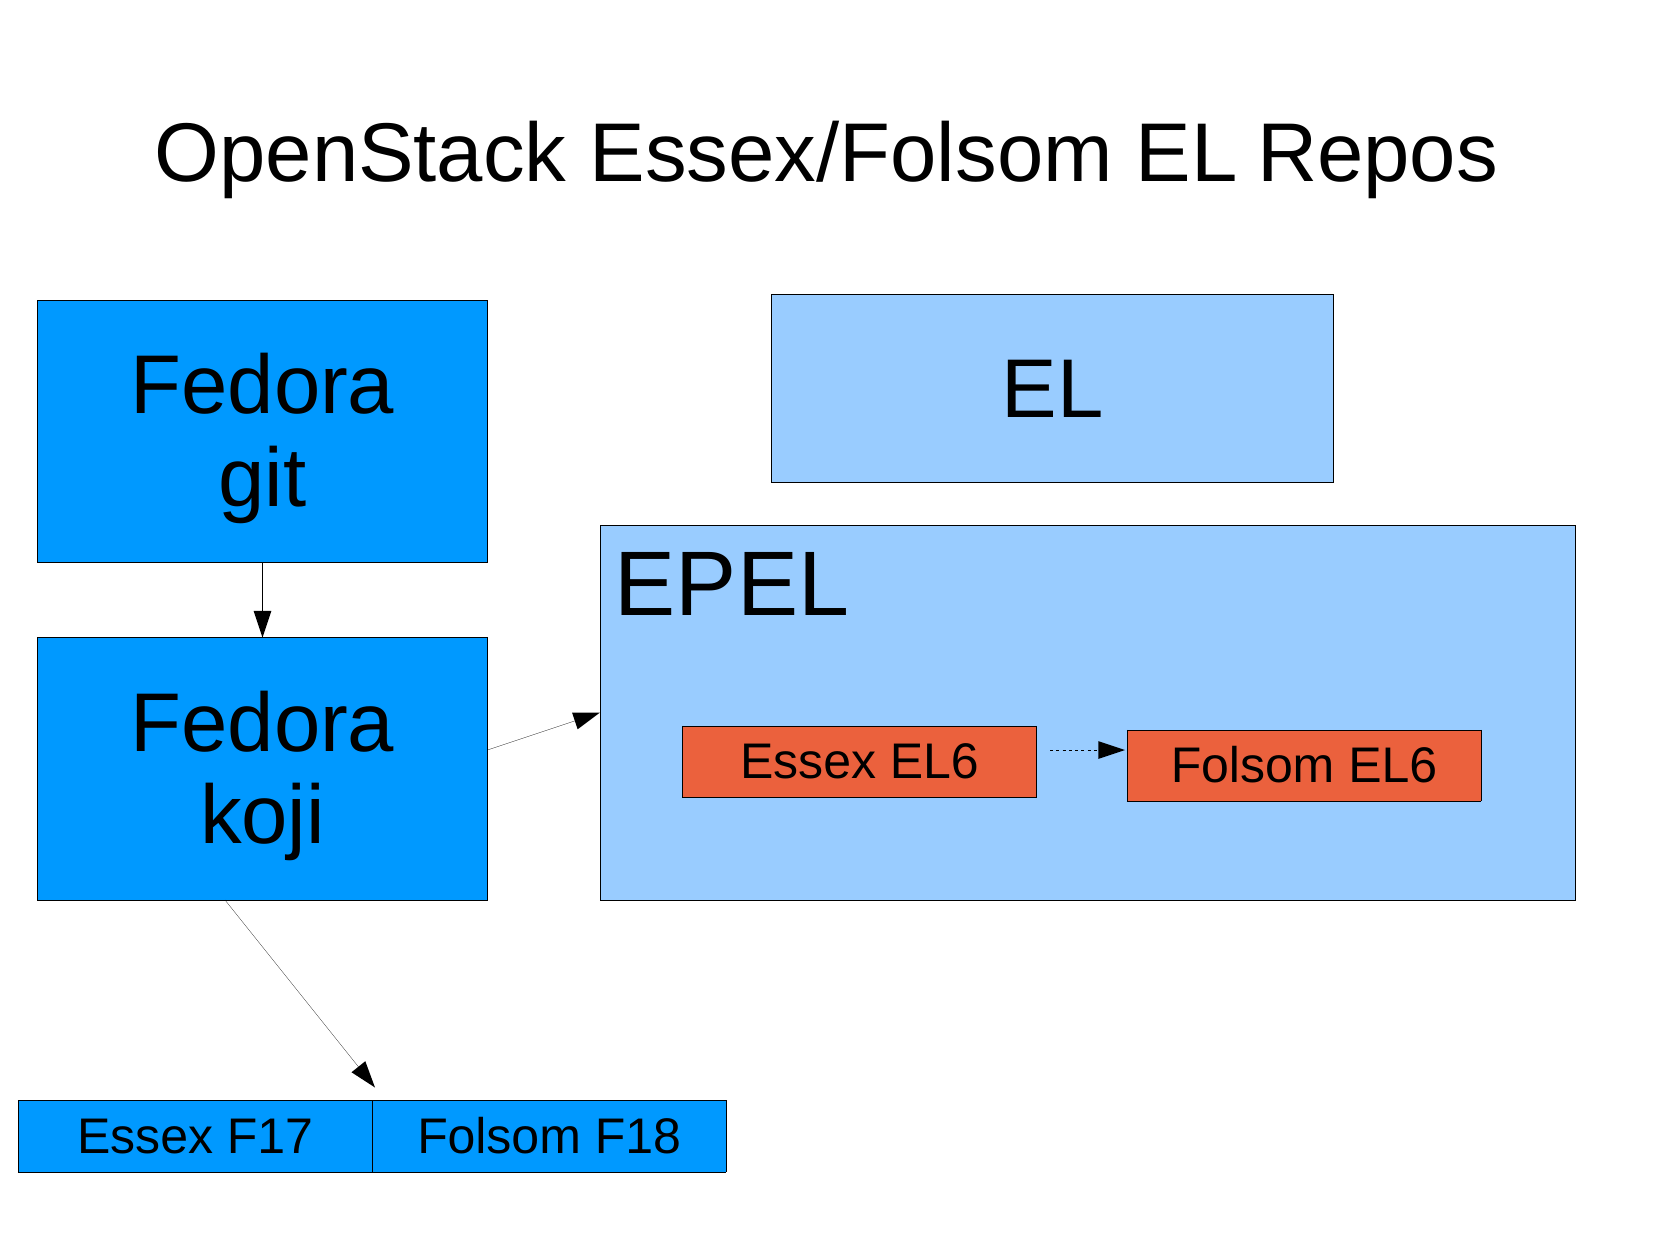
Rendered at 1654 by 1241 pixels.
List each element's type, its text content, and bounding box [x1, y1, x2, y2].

title OpenStack Essex/Folsom EL Repos [82, 49, 1571, 257]
text_box EL [771, 294, 1334, 483]
text_box EPEL [600, 525, 1576, 901]
text_box Fedora koji [37, 637, 488, 901]
text_box Fedora git [37, 300, 488, 563]
table_header Folsom EL6 [1128, 731, 1481, 801]
table_header Essex EL6 [683, 727, 1036, 797]
table_header Folsom F18 [373, 1101, 726, 1172]
table_header Essex F17 [19, 1101, 372, 1172]
